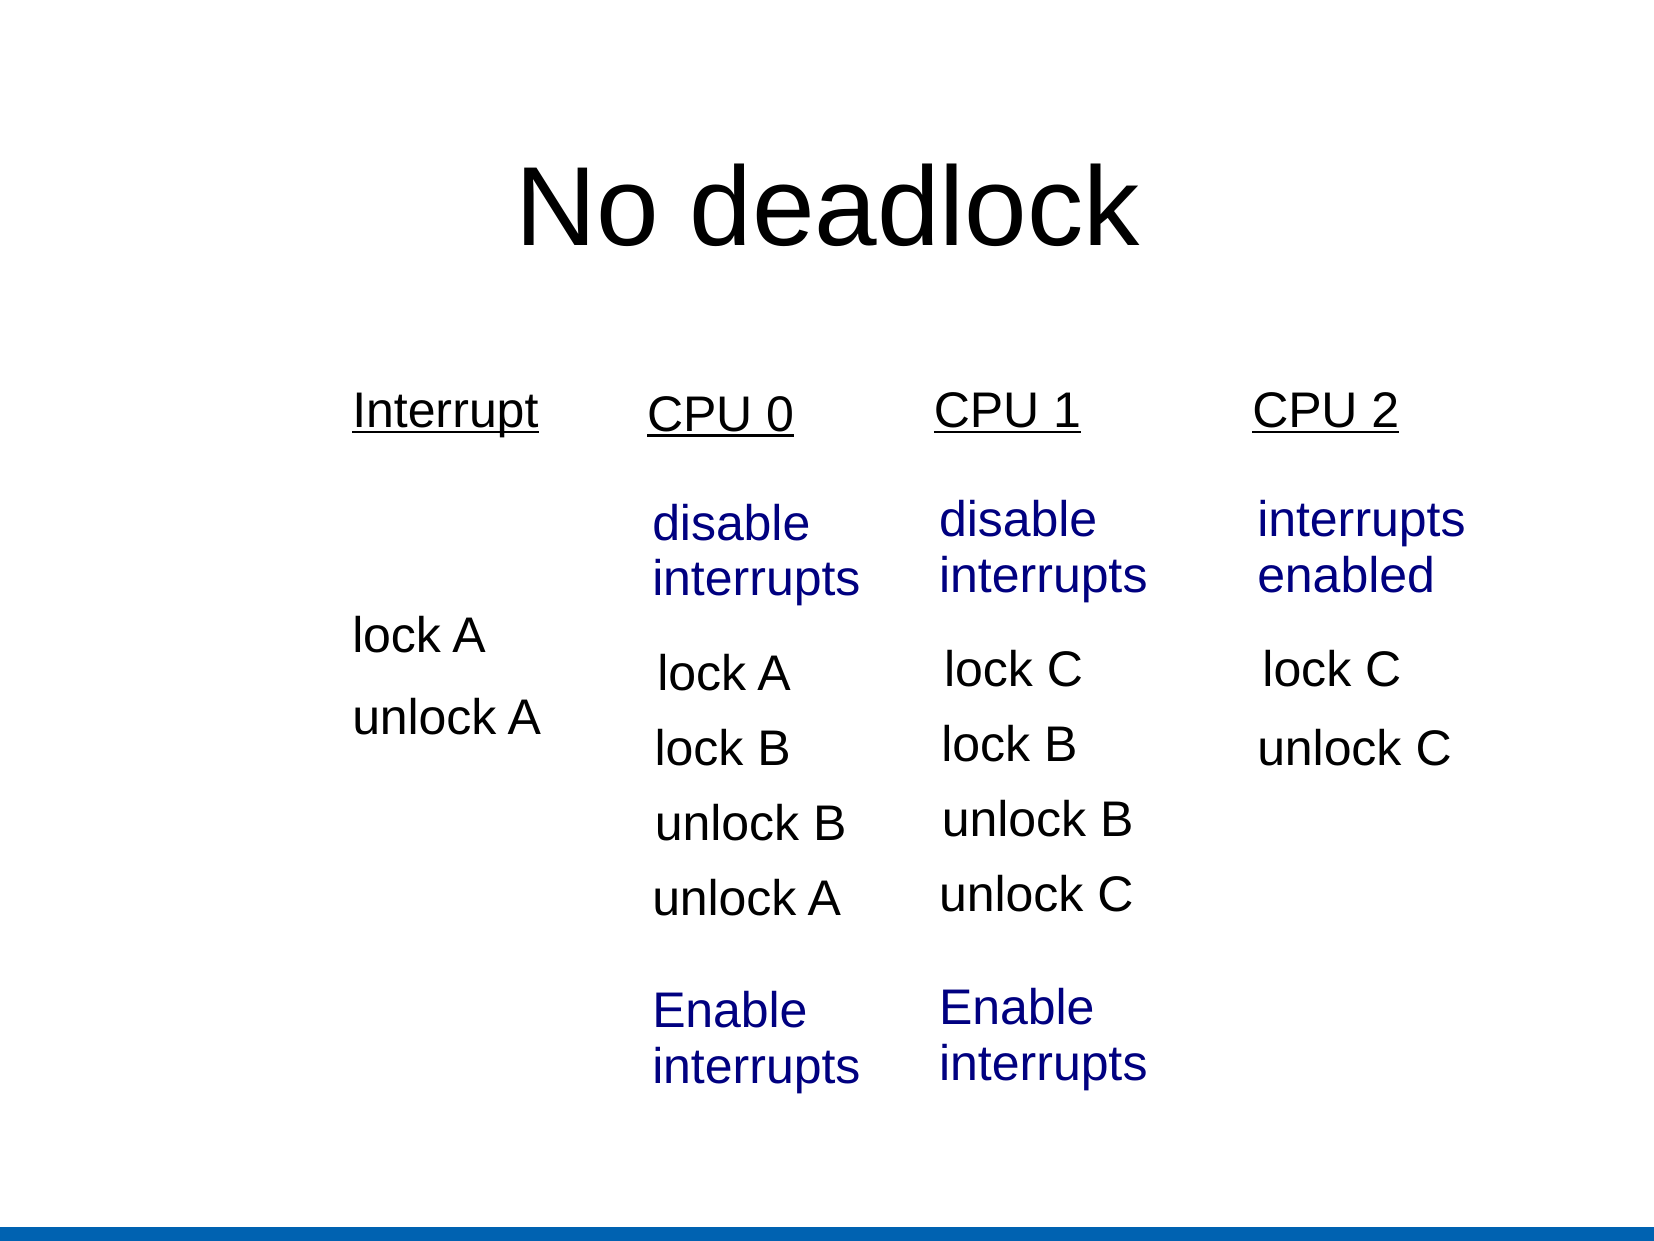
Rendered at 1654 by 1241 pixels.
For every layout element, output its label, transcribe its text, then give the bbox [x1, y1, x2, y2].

text_box unlock B [640, 787, 862, 859]
text_box lock A [337, 600, 501, 672]
text_box lock B [639, 712, 806, 788]
text_box Enable interrupts [924, 971, 1163, 1098]
text_box unlock B [927, 784, 1149, 856]
text_box lock C [1247, 634, 1417, 706]
title No deadlock [121, 110, 1534, 303]
text_box CPU 0 [632, 378, 810, 450]
text_box Enable interrupts [637, 975, 876, 1102]
text_box disable interrupts [637, 487, 876, 614]
text_box unlock A [337, 681, 557, 753]
text_box CPU 1 [919, 375, 1096, 447]
text_box Interrupt [337, 375, 554, 447]
text_box lock A [642, 637, 806, 709]
text_box lock C [929, 634, 1098, 706]
text_box unlock C [924, 859, 1149, 935]
text_box CPU 2 [1237, 375, 1415, 447]
text_box disable interrupts [924, 484, 1163, 611]
text_box unlock A [637, 862, 857, 938]
text_box unlock C [1242, 712, 1467, 788]
text_box lock B [926, 709, 1093, 785]
text_box interrupts enabled [1242, 484, 1481, 611]
